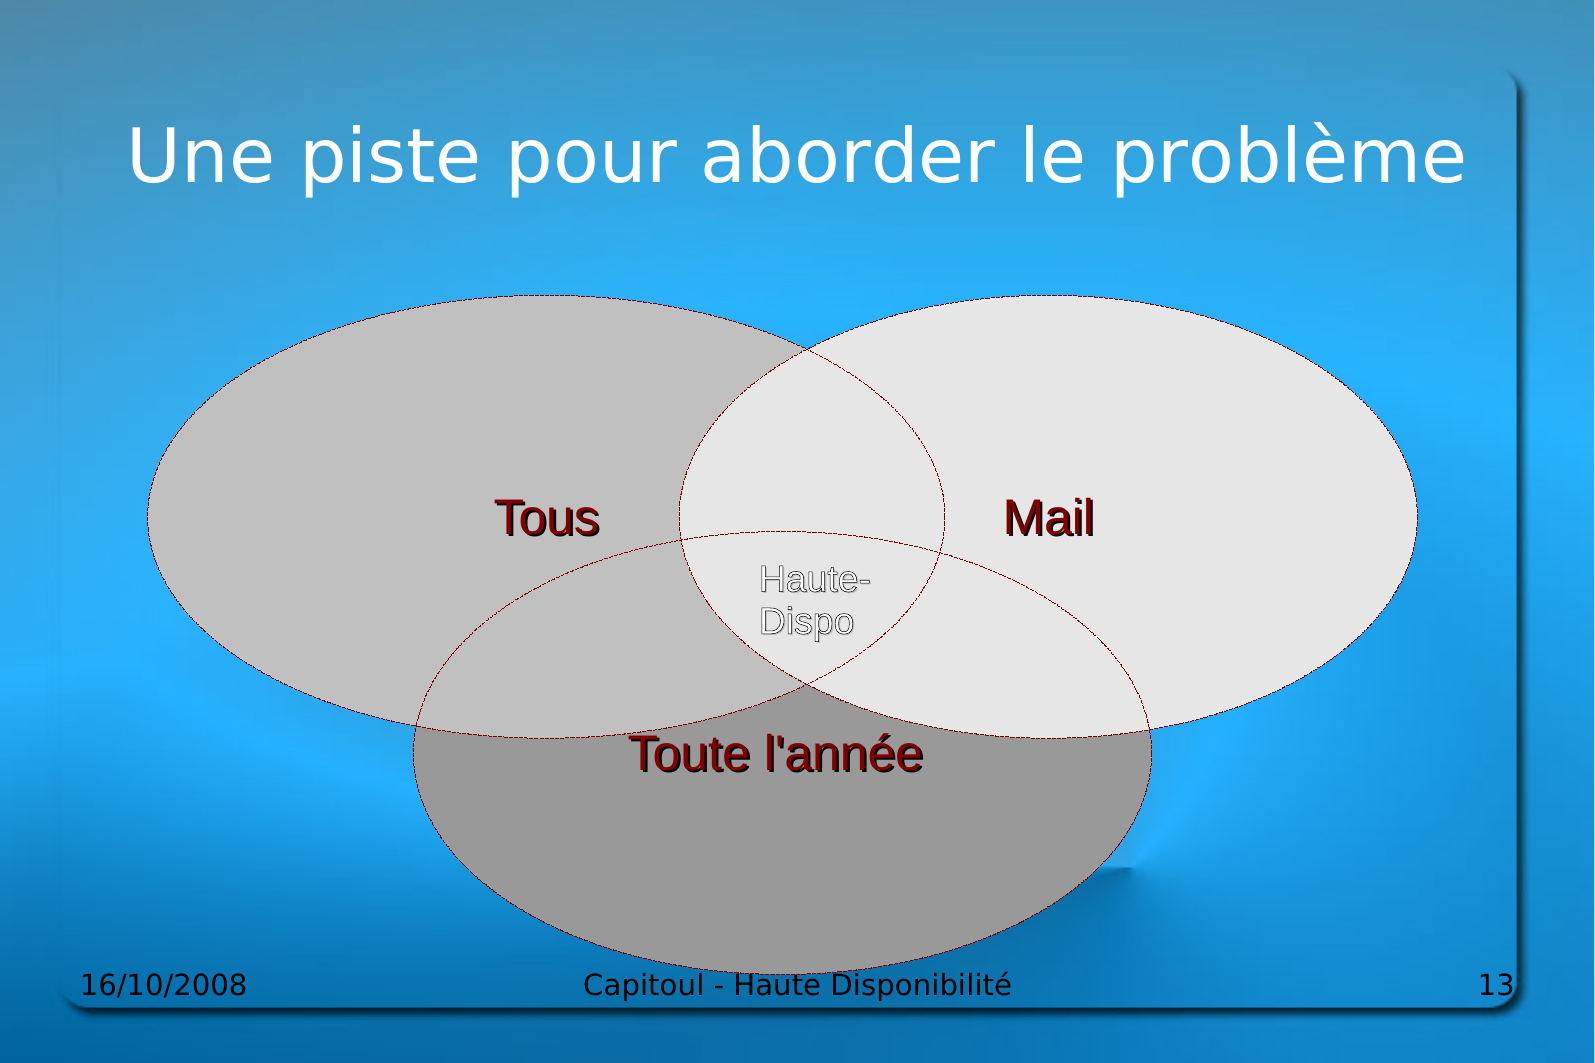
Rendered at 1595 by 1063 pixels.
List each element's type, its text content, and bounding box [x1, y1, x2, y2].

picture [0, 0, 1595, 1063]
text_box Toute l'année [413, 531, 1152, 975]
text_box Mail [679, 295, 1418, 730]
text_box Tous [147, 295, 805, 726]
title Une piste pour aborder le problème [117, 113, 1479, 201]
